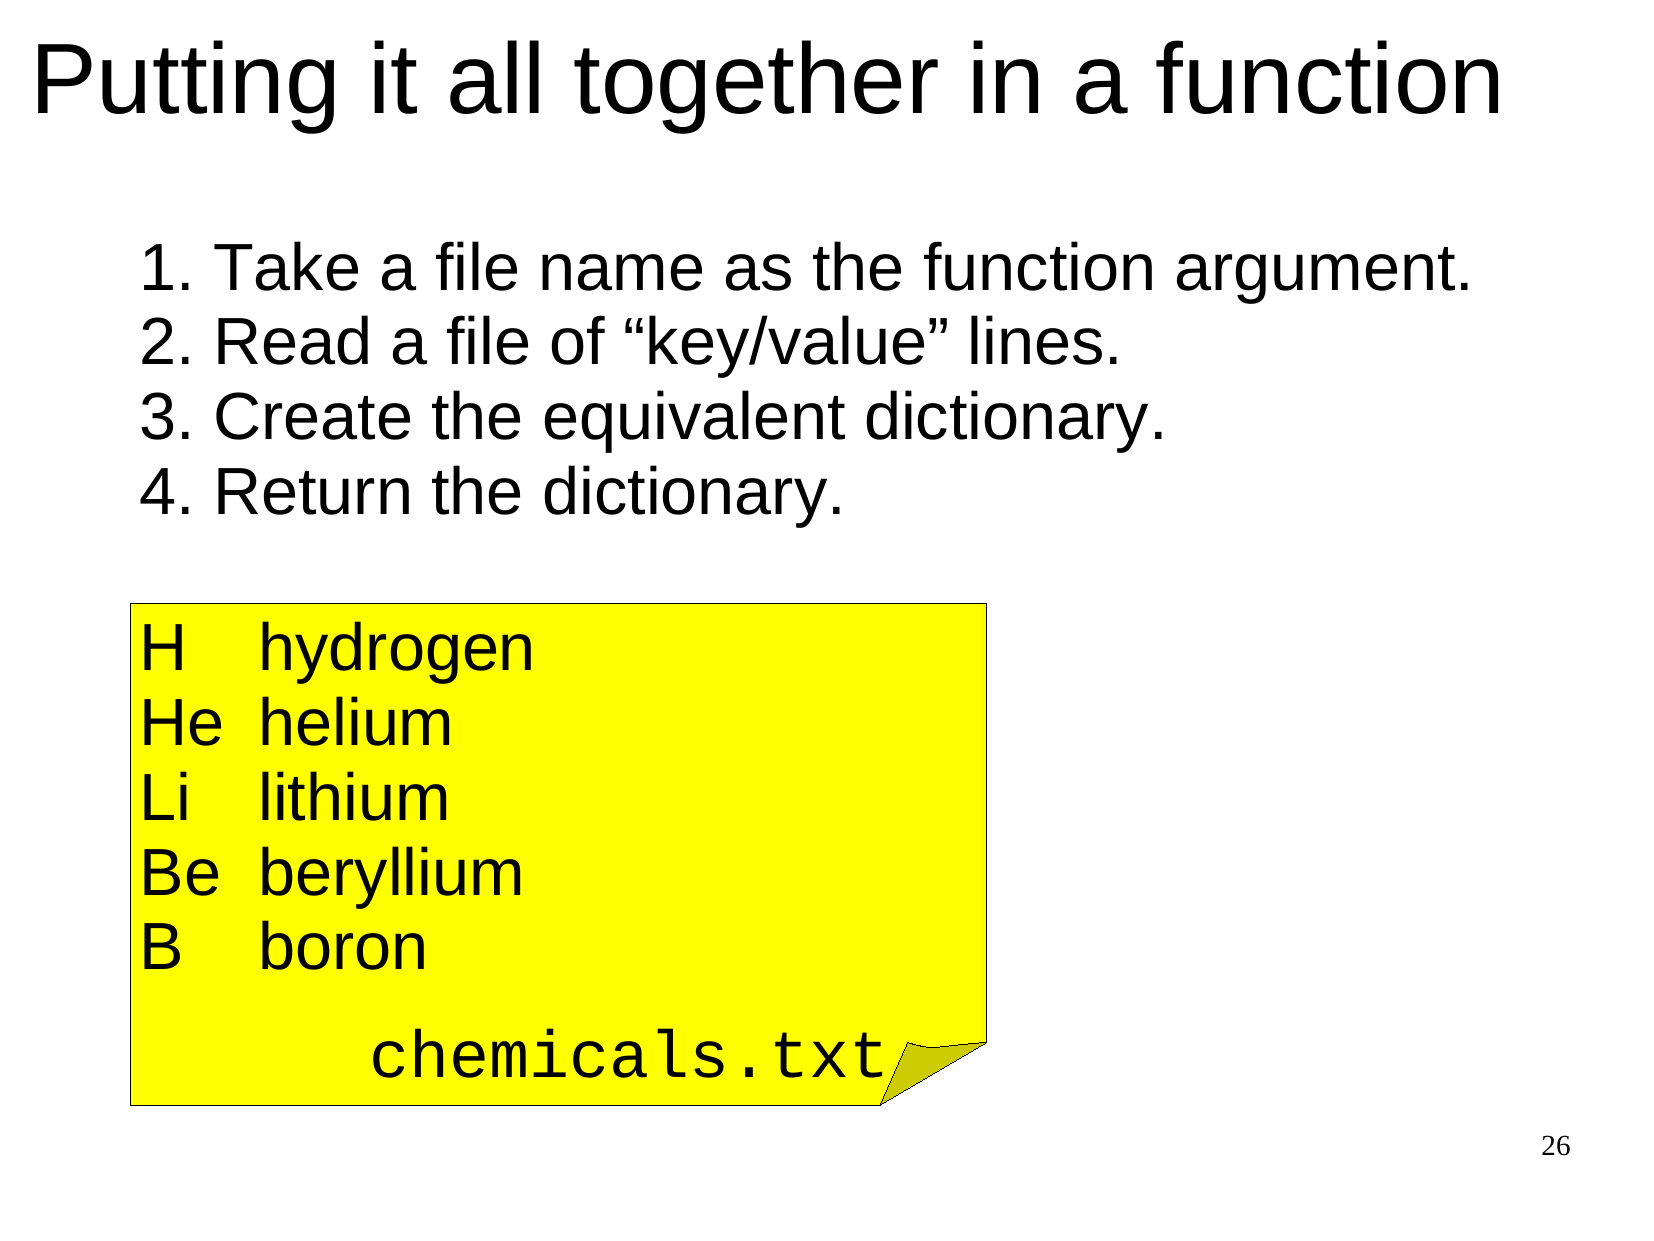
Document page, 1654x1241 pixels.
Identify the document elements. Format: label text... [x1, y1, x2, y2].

text_box H hydrogen He helium Li lithium Be beryllium B boron [130, 603, 987, 1106]
text_box Putting it all together in a function [12, 12, 1525, 146]
text_box 1. Take a file name as the function argument. 2. Read a file of “key/value” lines. 3. Create the equivalent dictionary. 4. Return the dictionary. [130, 219, 1494, 540]
text_box chemicals.txt [355, 1014, 905, 1105]
